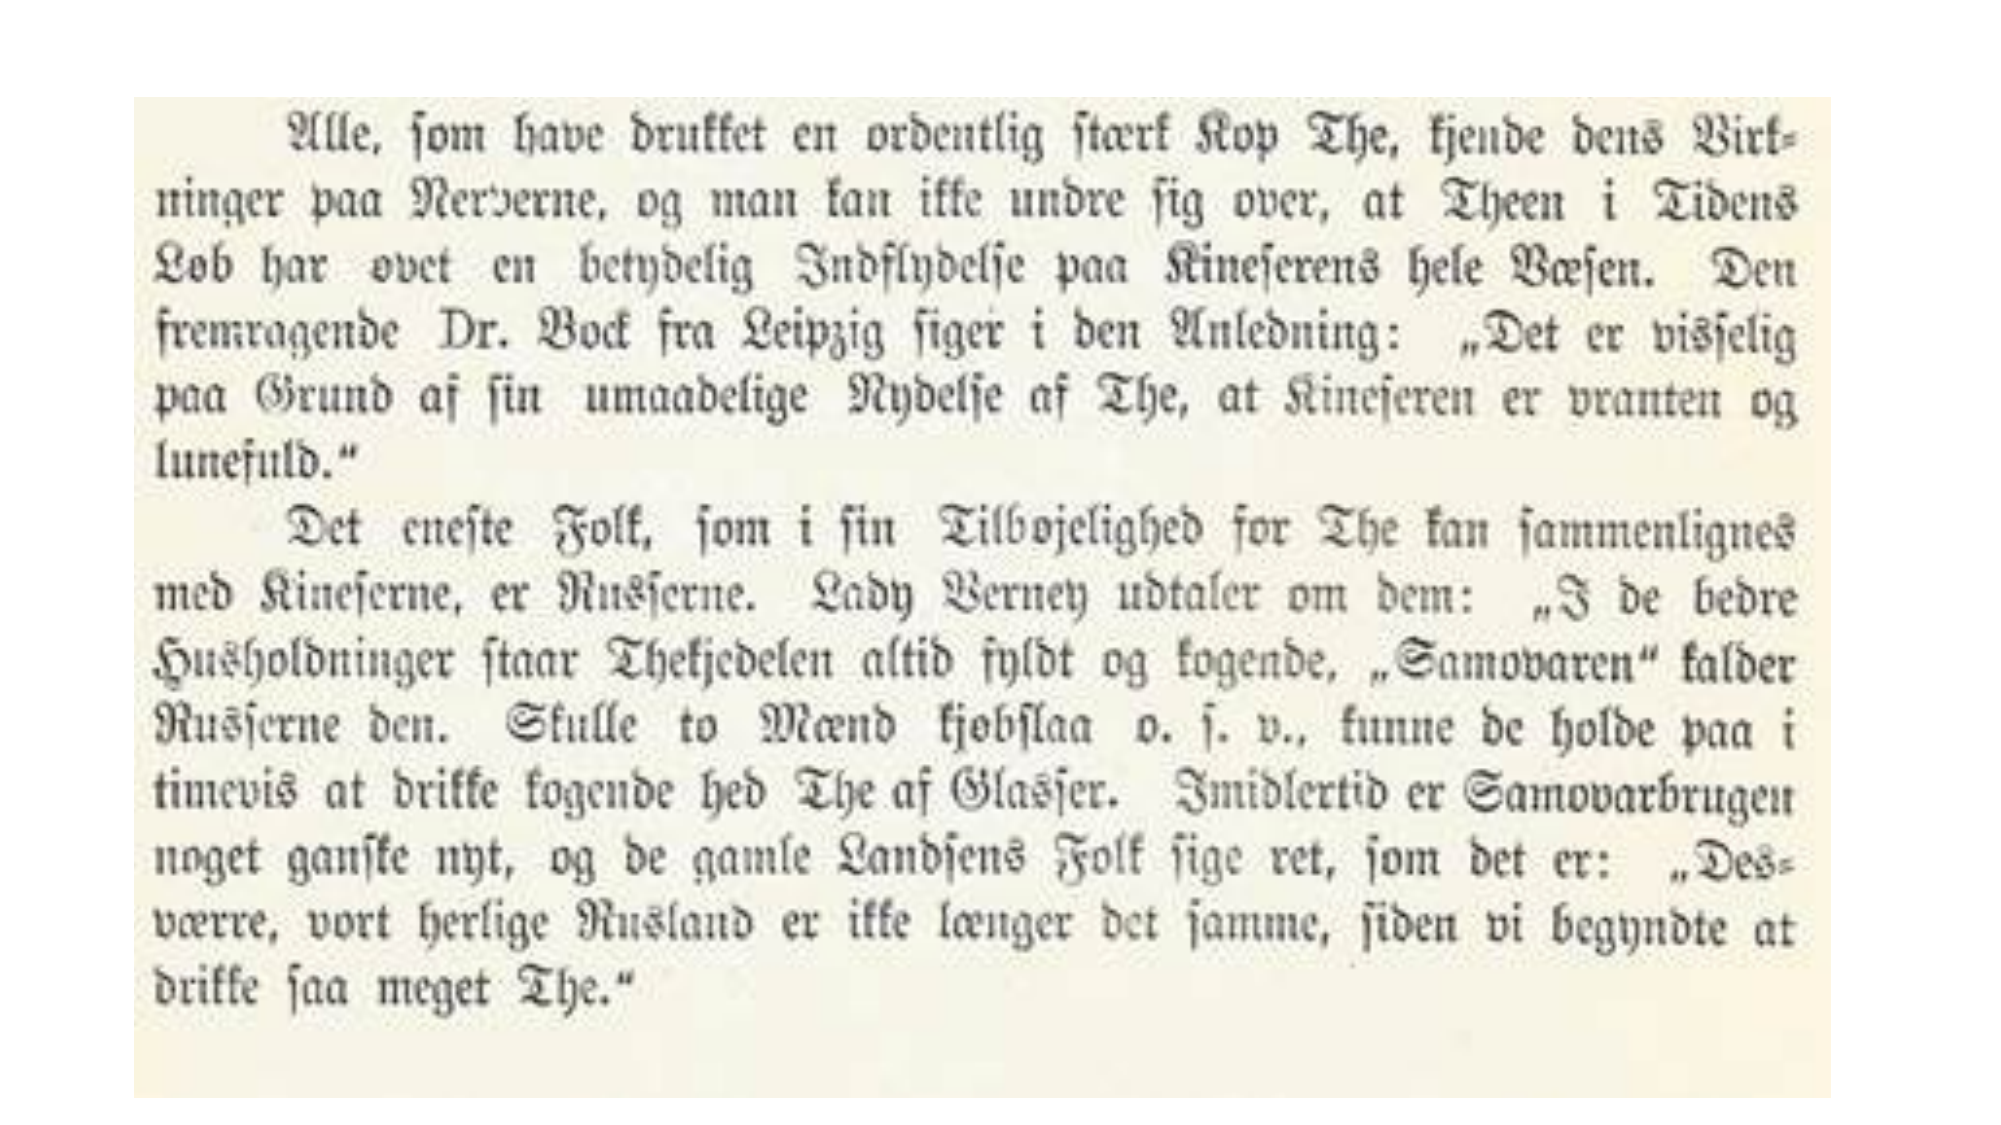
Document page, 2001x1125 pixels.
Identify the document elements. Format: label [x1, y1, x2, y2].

picture [134, 97, 1831, 1098]
